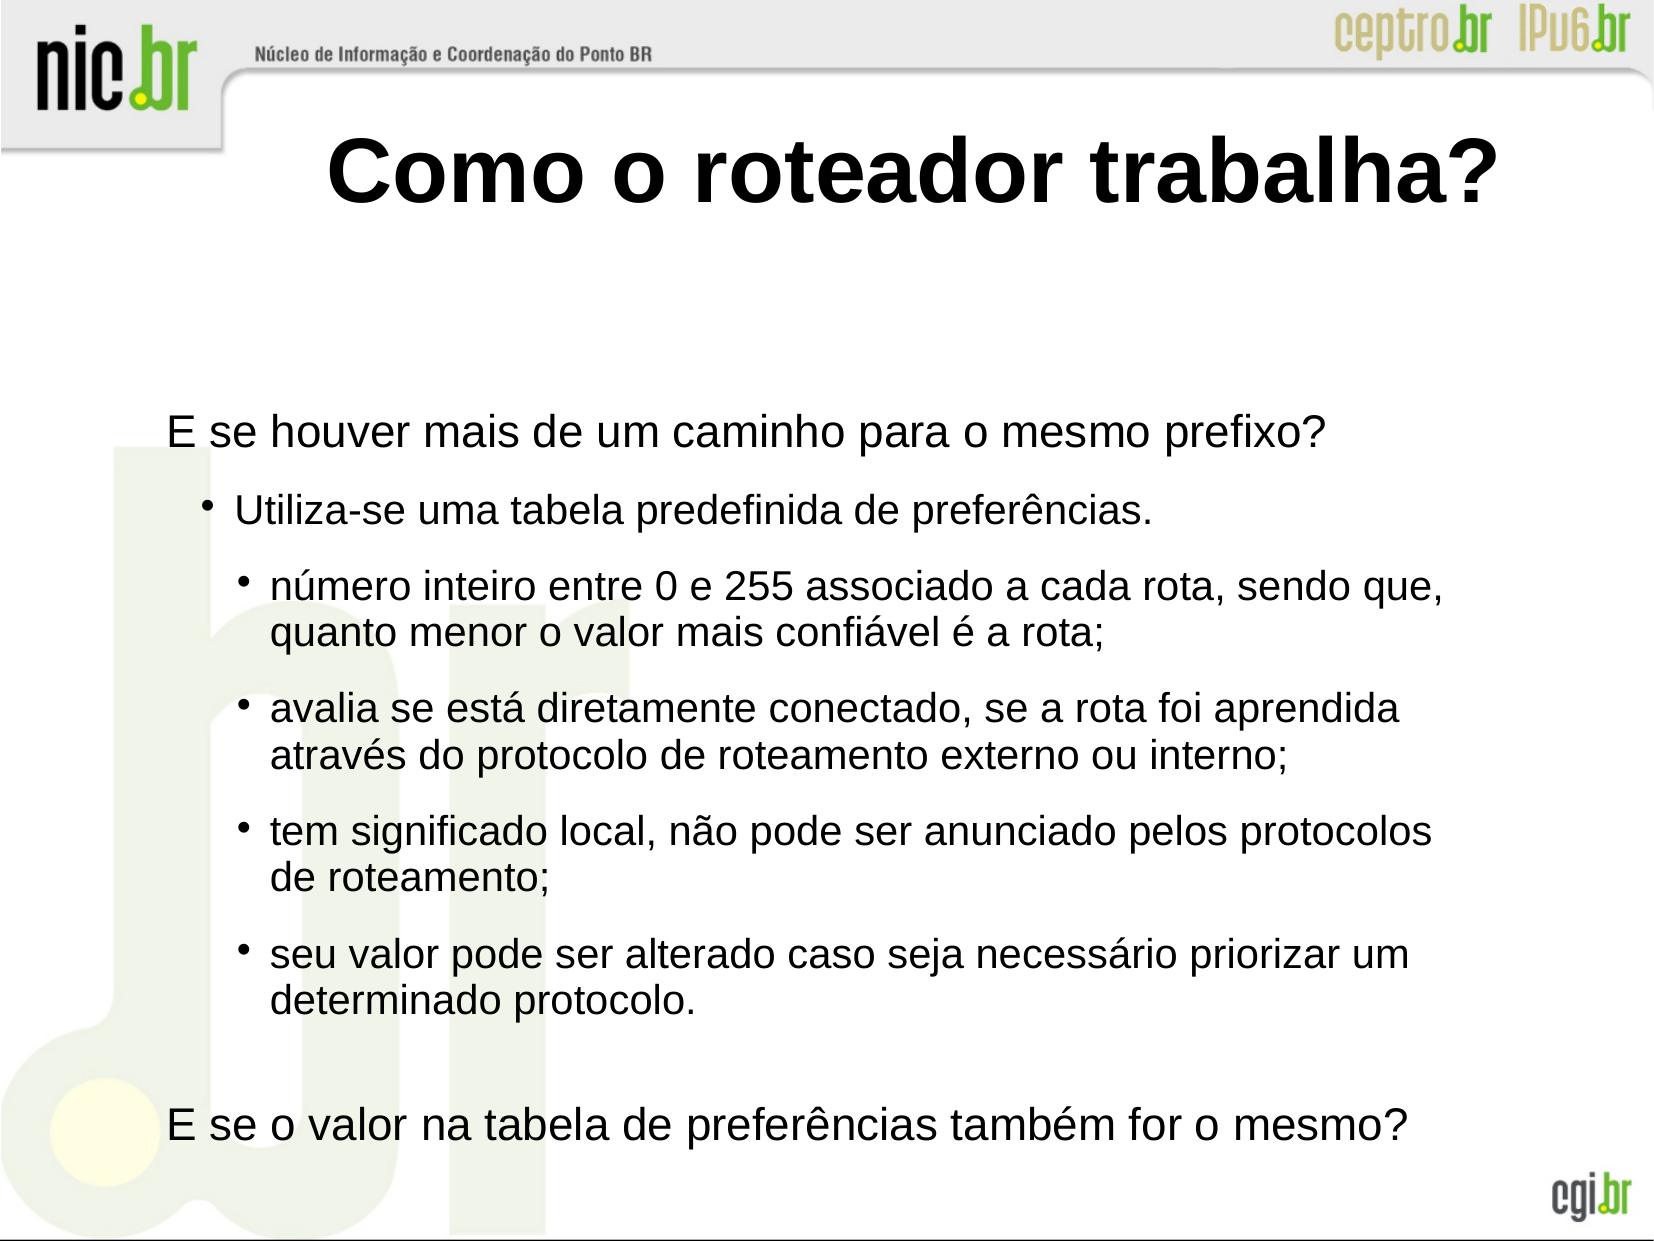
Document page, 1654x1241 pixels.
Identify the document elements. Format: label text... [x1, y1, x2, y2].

picture [0, 0, 1654, 1241]
text_box Como o roteador trabalha? [177, 97, 1654, 215]
text_box E se houver mais de um caminho para o mesmo prefixo? Utiliza-se uma tabela predefinida de preferências. número inteiro entre 0 e 255 associado a cada rota, sendo que, quanto menor o valor mais confiável é a rota; avalia se está diretamente conectado, se a rota foi aprendida através do protocolo de roteamento externo ou interno; tem significado local, não pode ser anunciado pelos protocolos de roteamento; seu valor pode ser alterado caso seja necessário priorizar um determinado protocolo. E se o valor na tabela de preferências também for o mesmo? [151, 396, 1503, 537]
